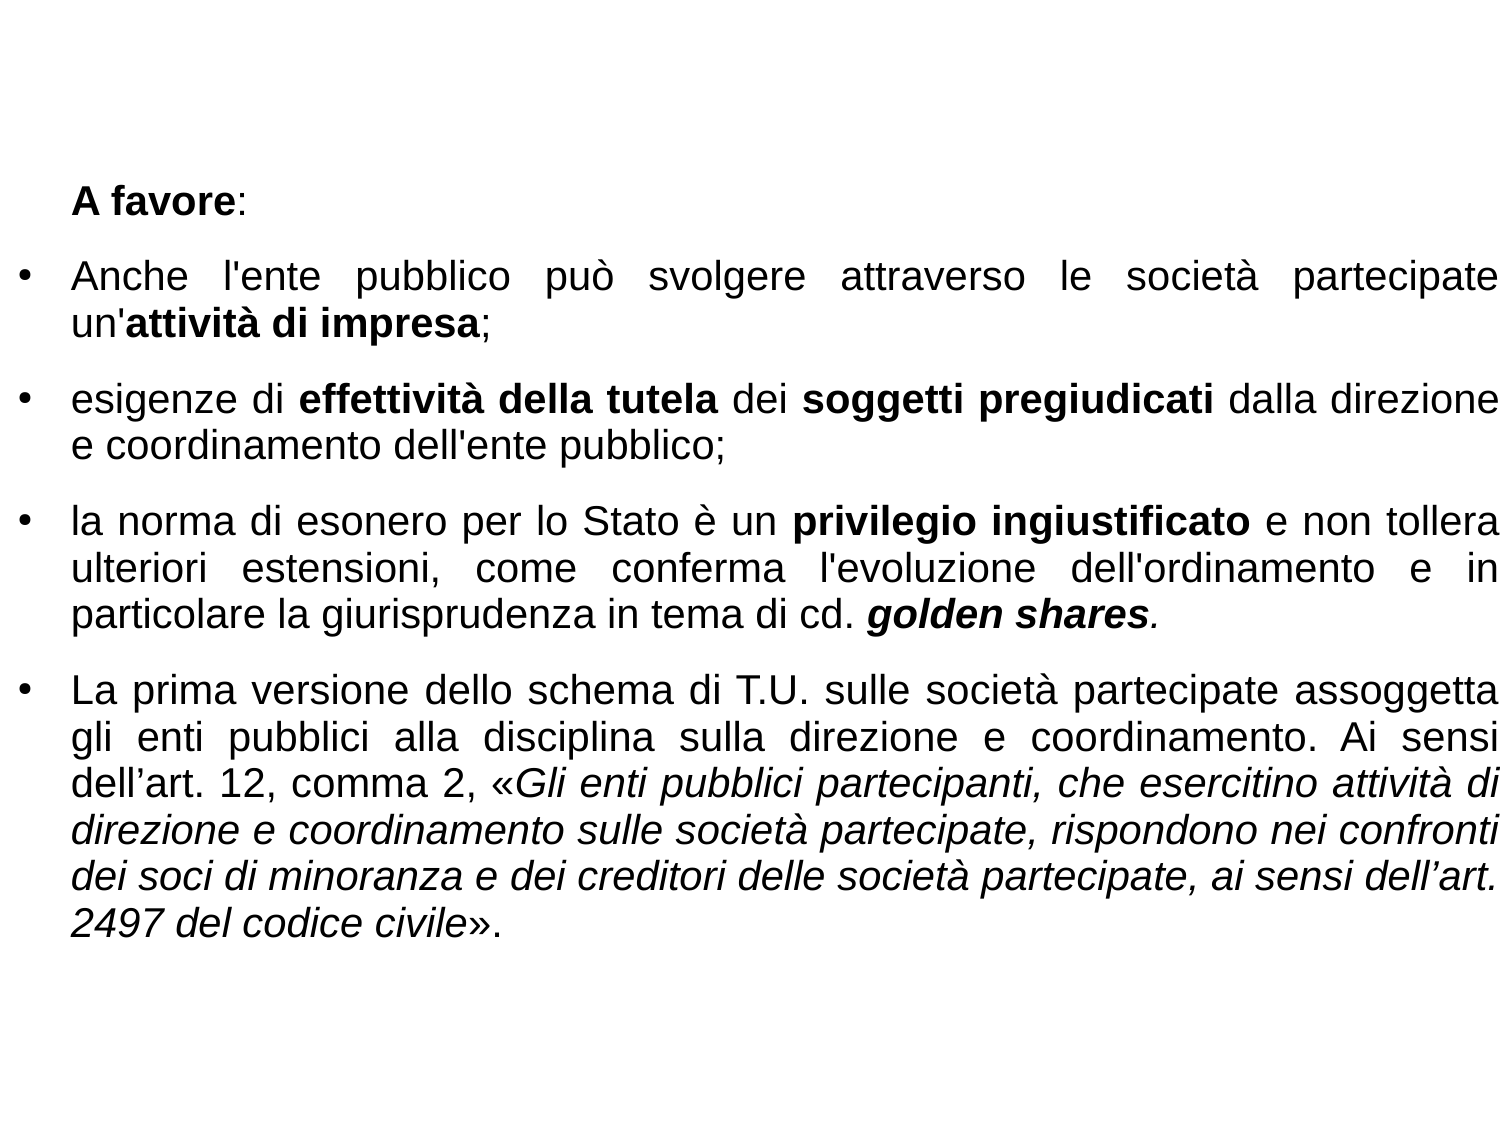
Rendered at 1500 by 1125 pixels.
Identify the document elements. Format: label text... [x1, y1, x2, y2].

list A favore: Anche l'ente pubblico può svolgere attraverso le società partecipate un'attività di impresa; esigenze di effettività della tutela dei soggetti pregiudicati dalla direzione e coordinamento dell'ente pubblico; la norma di esonero per lo Stato è un privilegio ingiustificato e non tollera ulteriori estensioni, come conferma l'evoluzione dell'ordinamento e in particolare la giurisprudenza in tema di cd. golden shares. La prima versione dello schema di T.U. sulle società partecipate assoggetta gli enti pubblici alla disciplina sulla direzione e coordinamento. Ai sensi dell’art. 12, comma 2, «Gli enti pubblici partecipanti, che esercitino attività di direzione e coordinamento sulle società partecipate, rispondono nei confronti dei soci di minoranza e dei creditori delle società partecipate, ai sensi dell’art. 2497 del codice civile». [0, 177, 1500, 1013]
